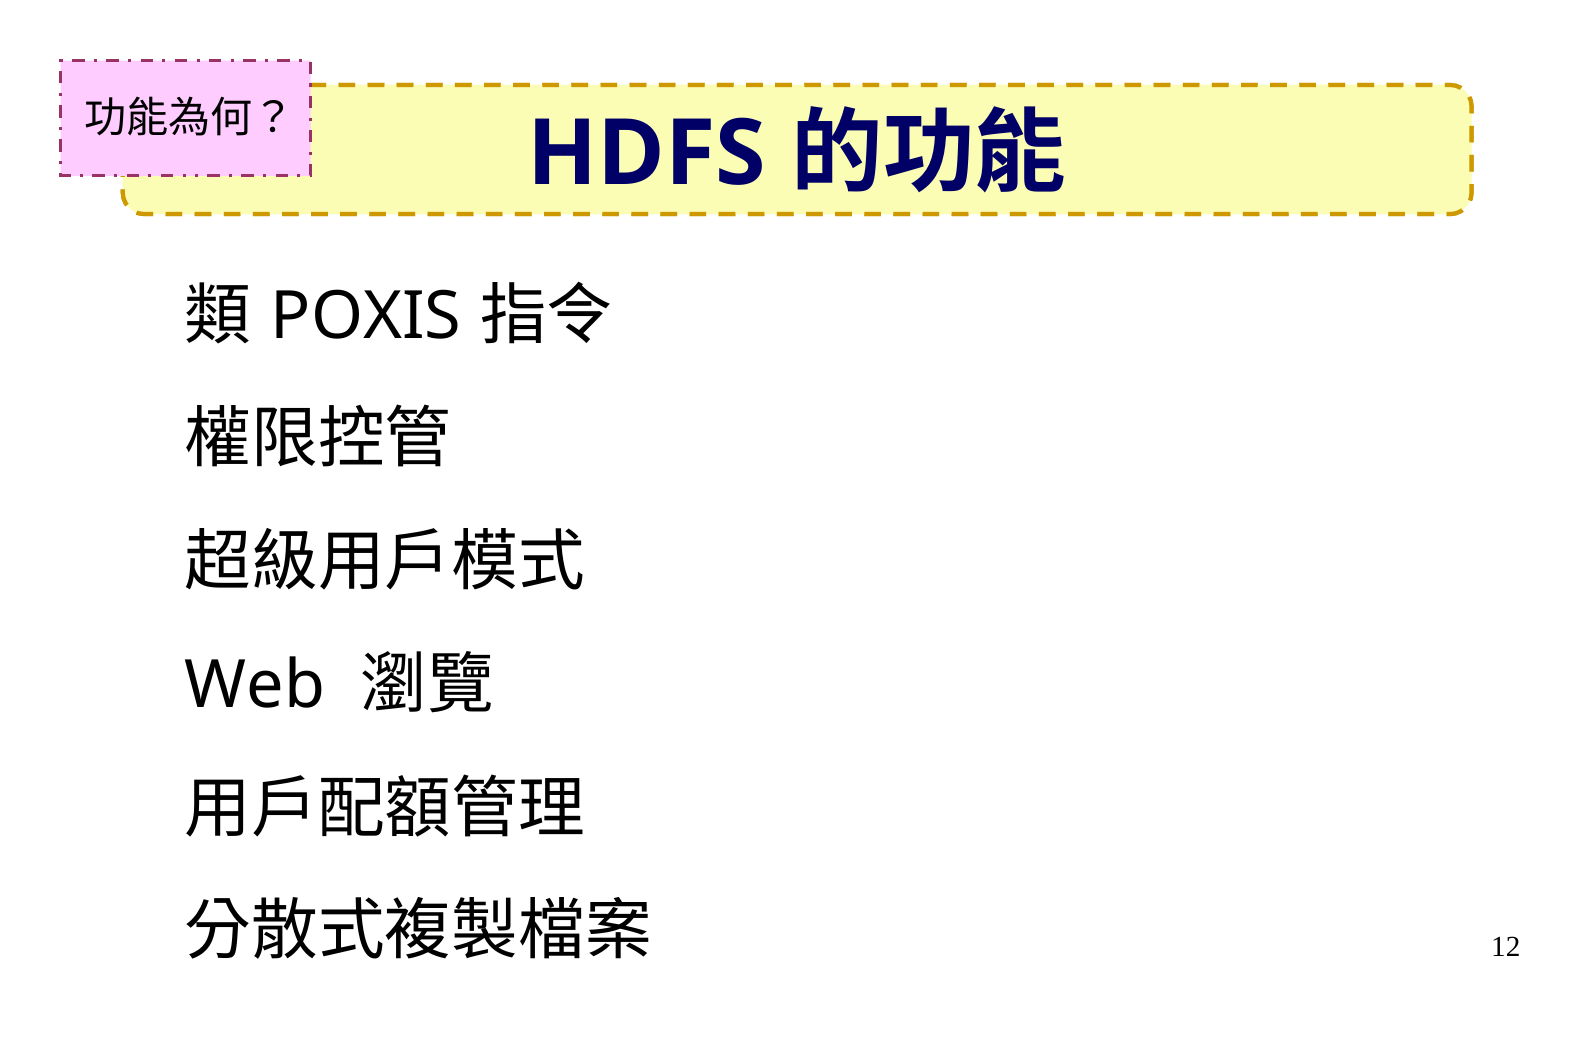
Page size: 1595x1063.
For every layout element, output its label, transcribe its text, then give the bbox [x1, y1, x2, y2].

text_box <編號> [1363, 919, 1536, 983]
title HDFS的功能 [169, 82, 1425, 208]
text_box 功能為何？ [58, 82, 321, 149]
list 類POXIS指令 權限控管 超級用戶模式 Web 瀏覽 用戶配額管理 分散式複製檔案 [169, 243, 1425, 975]
